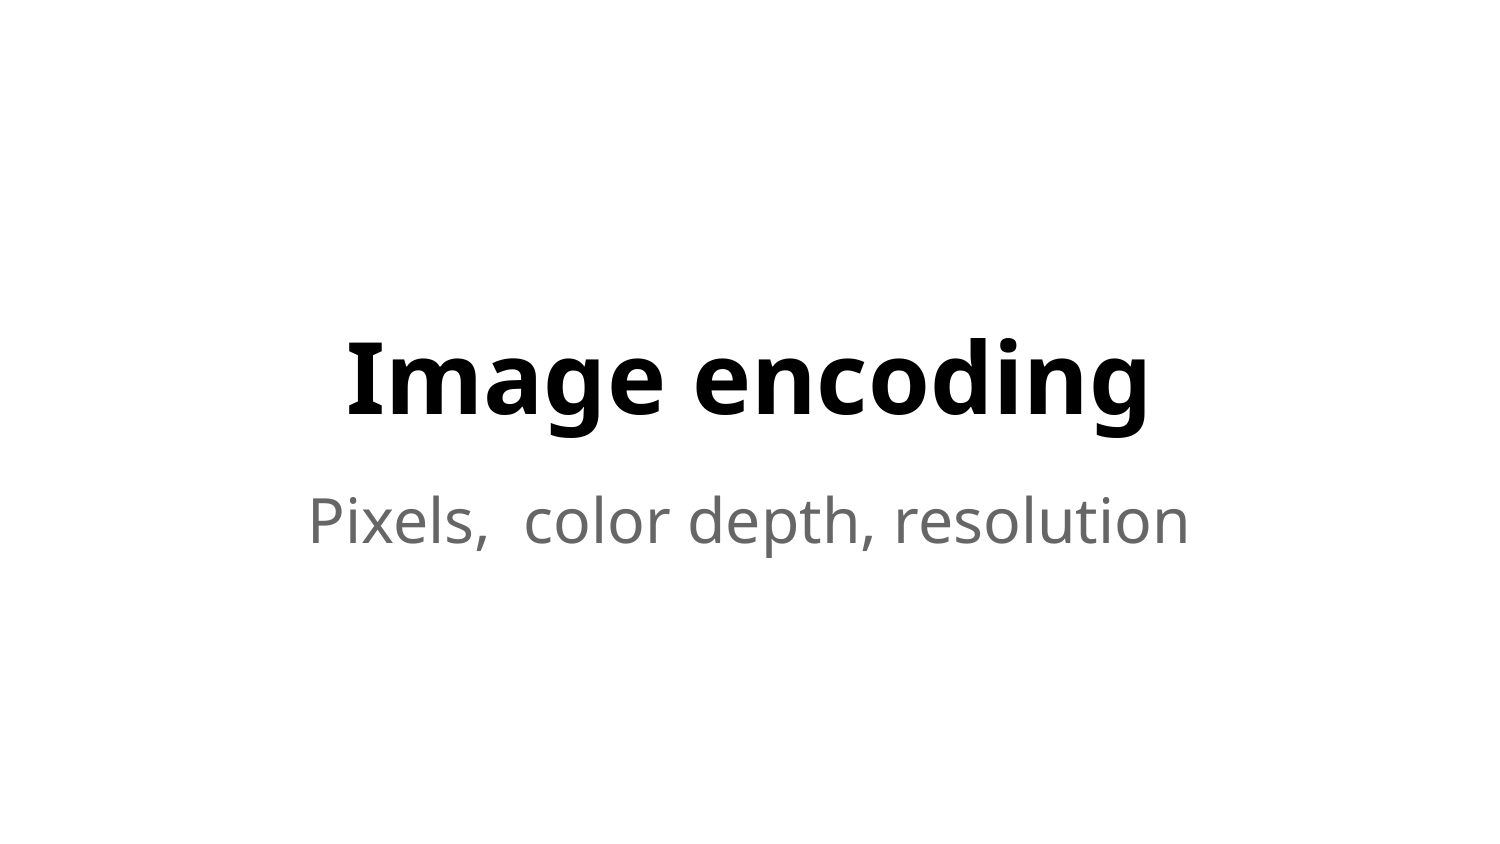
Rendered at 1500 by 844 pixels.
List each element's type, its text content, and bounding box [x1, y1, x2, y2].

subtitle Pixels, color depth, resolution [112, 465, 1388, 595]
title Image encoding [112, 259, 1388, 450]
